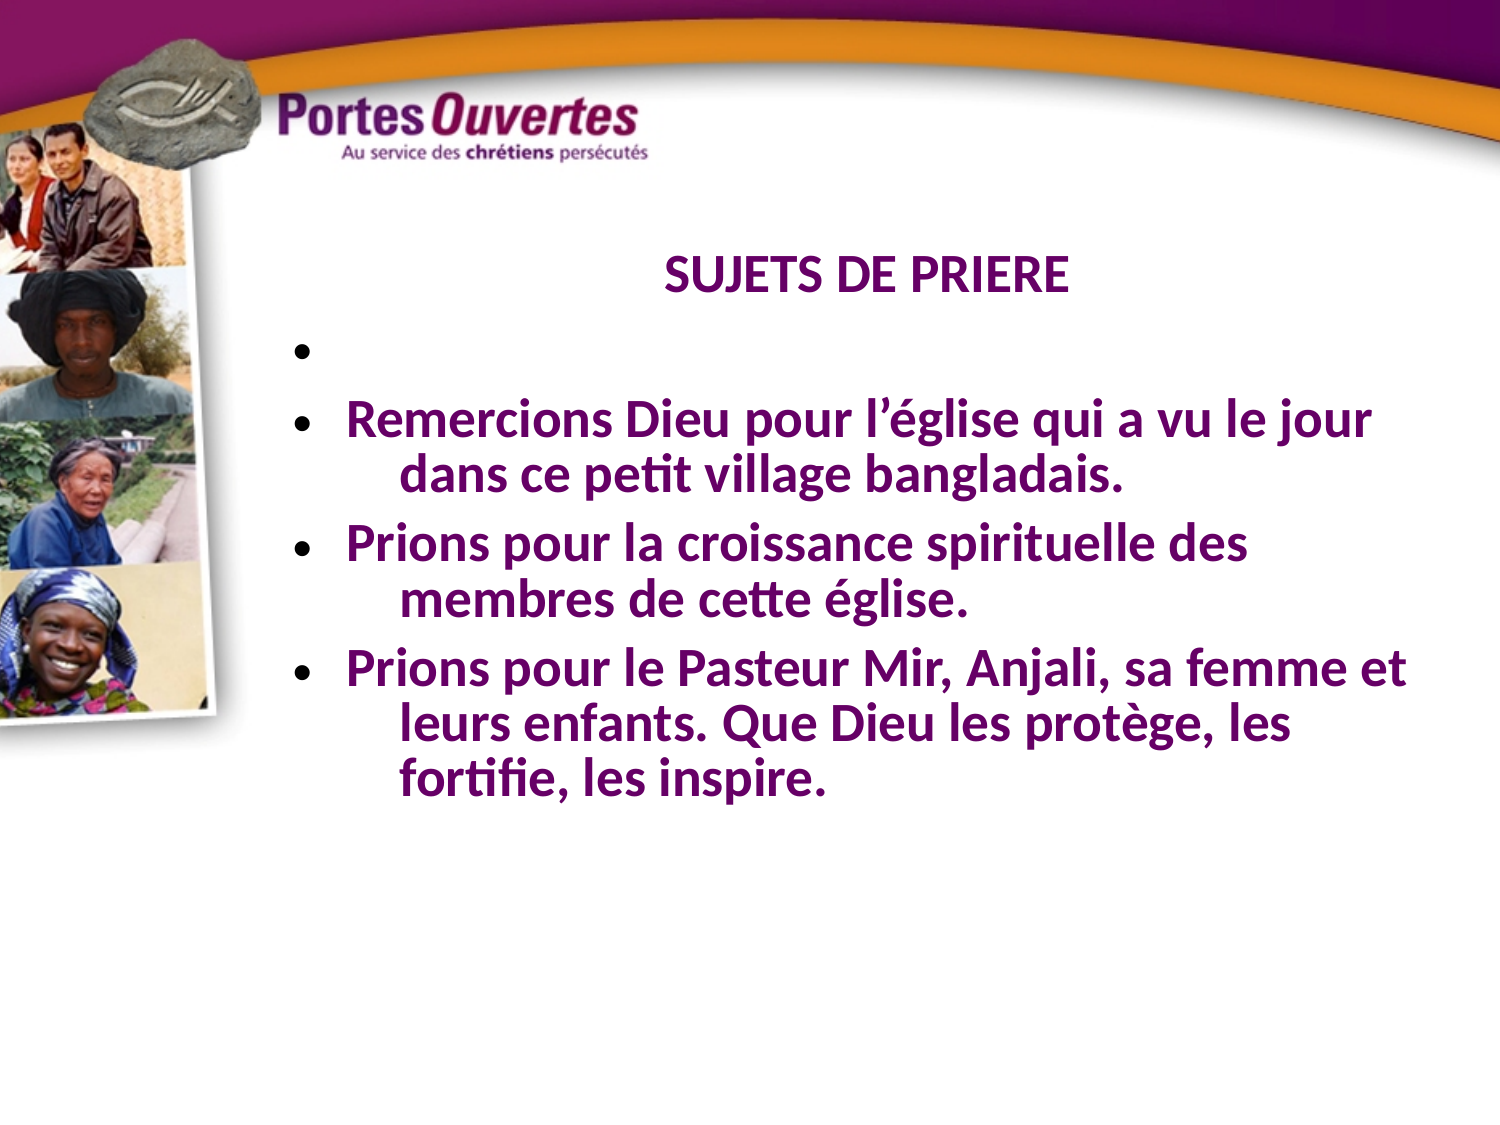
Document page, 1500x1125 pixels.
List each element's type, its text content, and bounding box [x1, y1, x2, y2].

list SUJETS DE PRIERE Remercions Dieu pour l’église qui a vu le jour dans ce petit village bangladais. Prions pour la croissance spirituelle des membres de cette église. Prions pour le Pasteur Mir, Anjali, sa femme et leurs enfants. Que Dieu les protège, les fortifie, les inspire. [277, 243, 1458, 823]
